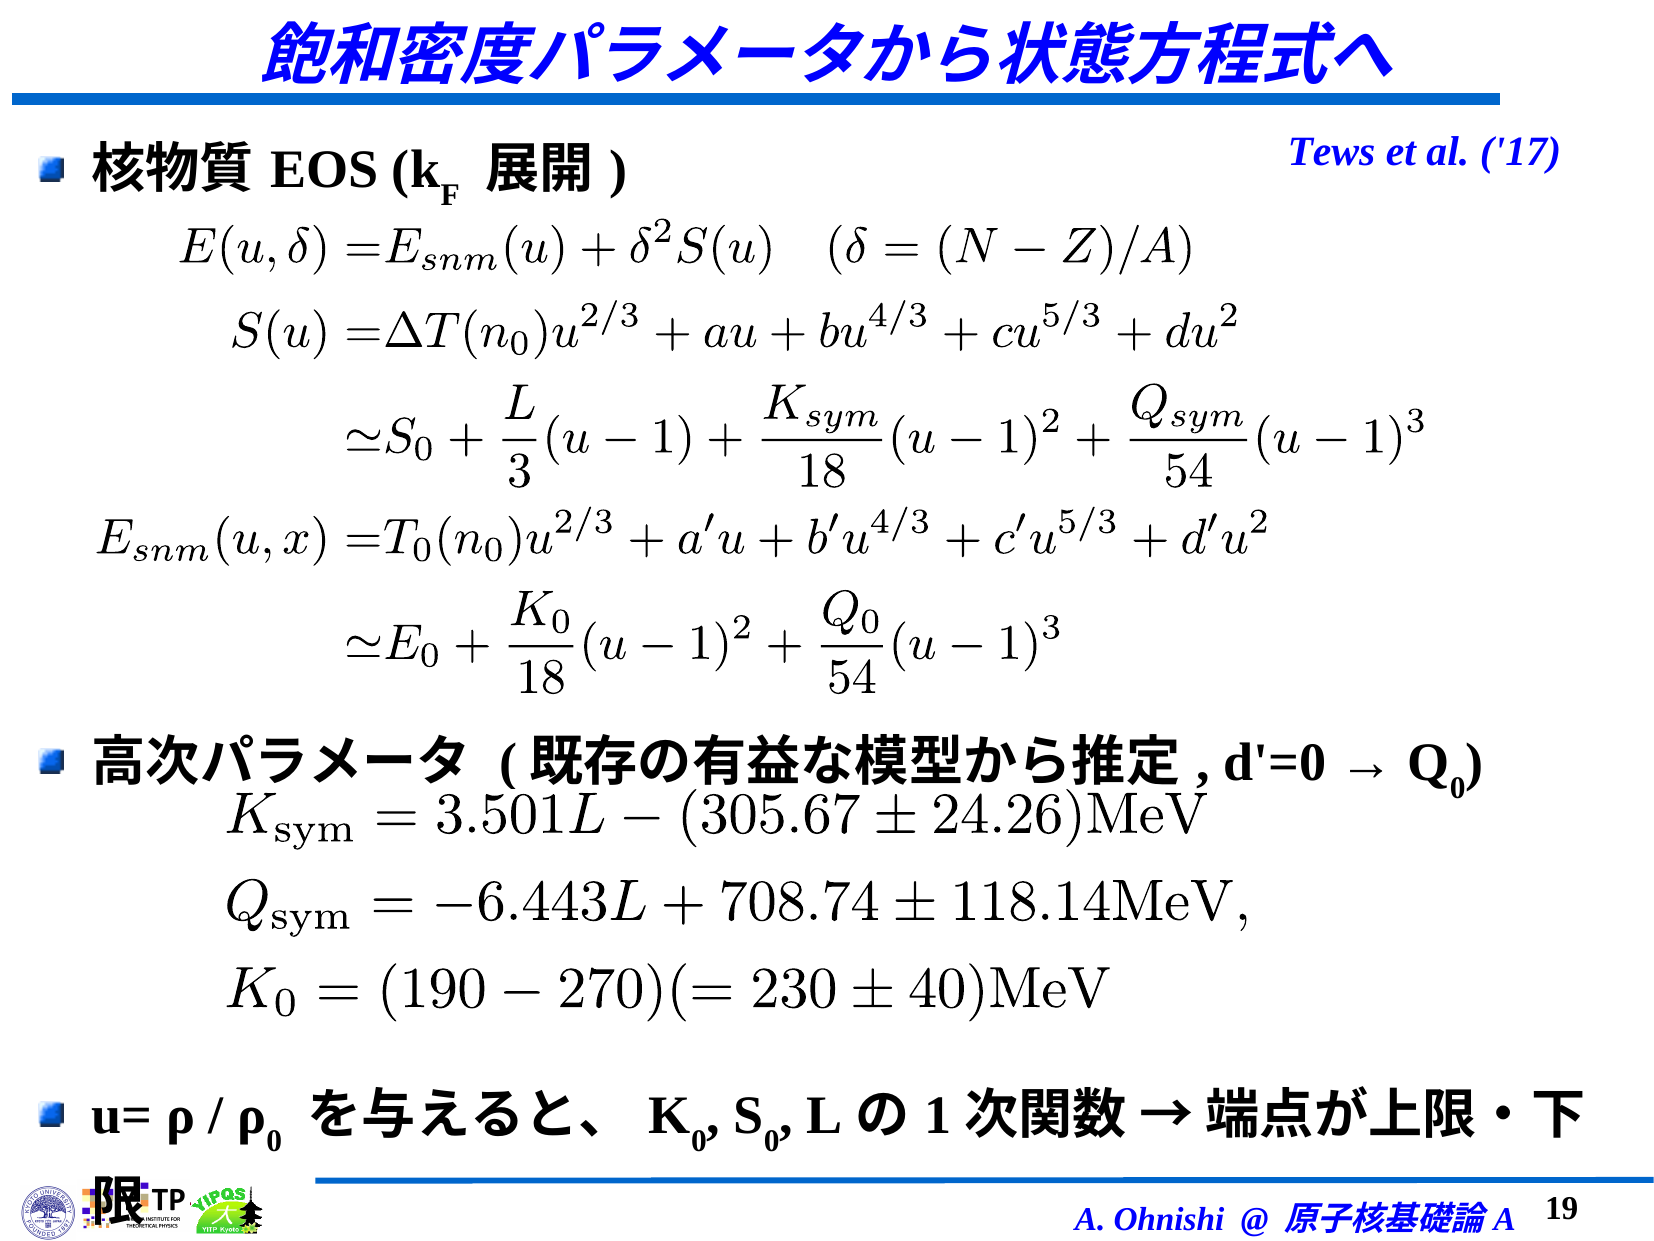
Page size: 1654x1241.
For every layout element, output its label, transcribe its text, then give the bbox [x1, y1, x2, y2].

picture [121, 1192, 134, 1196]
picture [121, 1182, 134, 1186]
picture [77, 1179, 263, 1234]
title 飽和密度パラメータから状態方程式へ [0, 0, 1654, 99]
list 核物質EOS (kF 展開) 高次パラメータ (既存の有益な模型から推定, d'=0 → Q0) u= ρ / ρ0 を与えると、K0, S0, Lの1次関数 → 端点が上限・下限 [20, 124, 1621, 1137]
text_box [94, 218, 1426, 695]
text_box Tews et al. ('17) [1287, 128, 1595, 178]
picture [101, 1182, 106, 1207]
text_box [224, 788, 1251, 1022]
picture [121, 1202, 129, 1216]
picture [20, 1185, 76, 1241]
